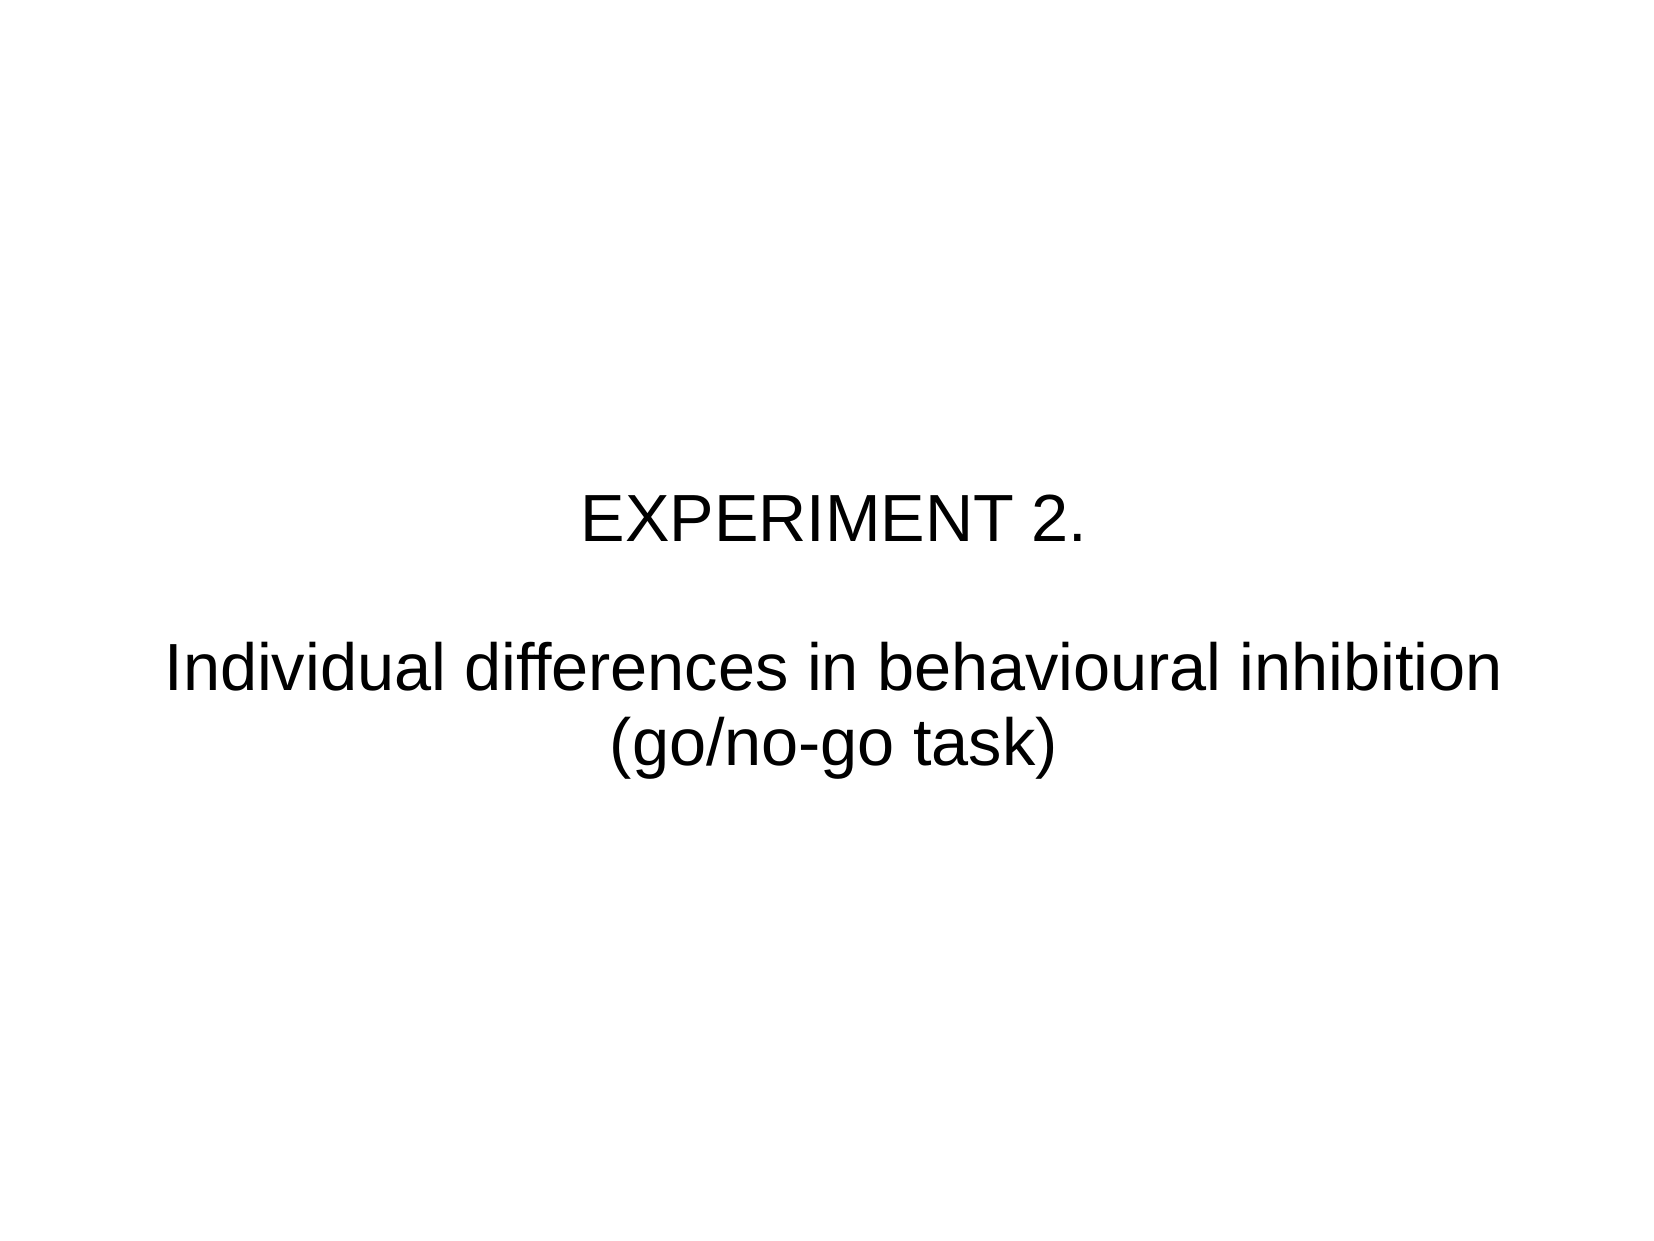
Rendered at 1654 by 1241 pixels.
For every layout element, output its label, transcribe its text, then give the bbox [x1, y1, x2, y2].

title EXPERIMENT 2. Individual differences in behavioural inhibition (go/no-go task) [90, 45, 1579, 1216]
